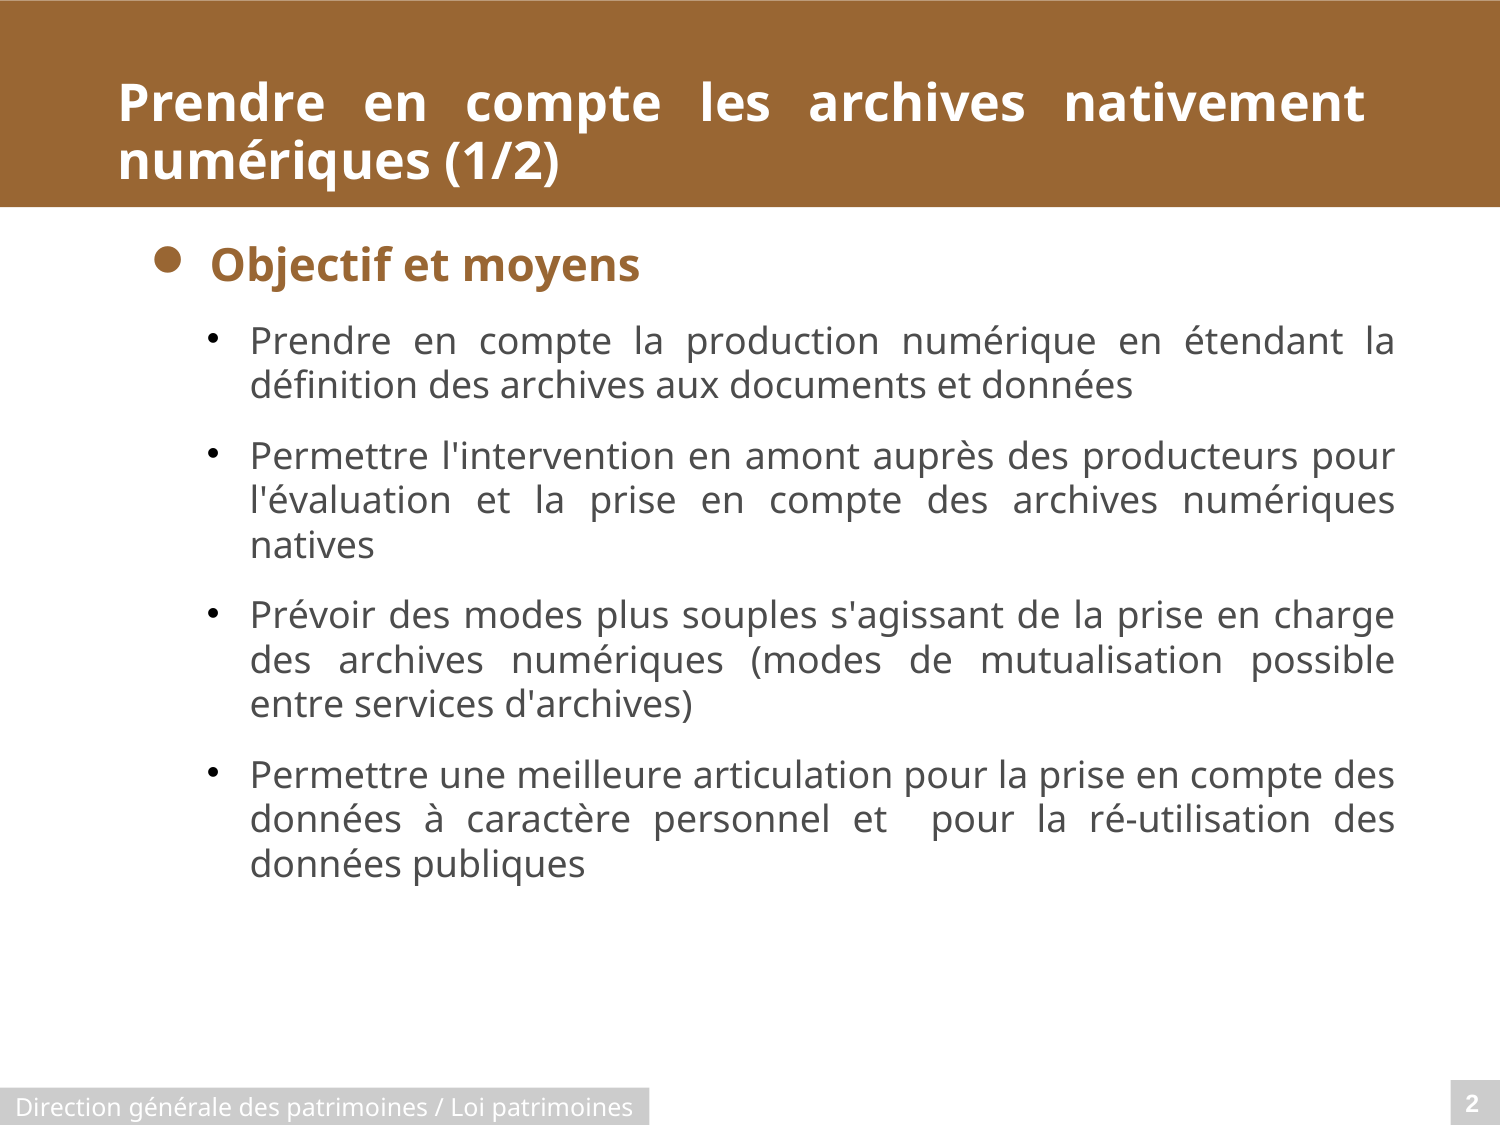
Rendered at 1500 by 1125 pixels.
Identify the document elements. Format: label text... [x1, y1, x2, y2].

text_box [0, 0, 1500, 208]
list Objectif et moyens Prendre en compte la production numérique en étendant la définition des archives aux documents et données Permettre l'intervention en amont auprès des producteurs pour l'évaluation et la prise en compte des archives numériques natives Prévoir des modes plus souples s'agissant de la prise en charge des archives numériques (modes de mutualisation possible entre services d'archives) Permettre une meilleure articulation pour la prise en compte des données à caractère personnel et pour la ré-utilisation des données publiques [29, 230, 1412, 1080]
title Prendre en compte les archives nativement numériques (1/2) [102, 59, 1382, 200]
